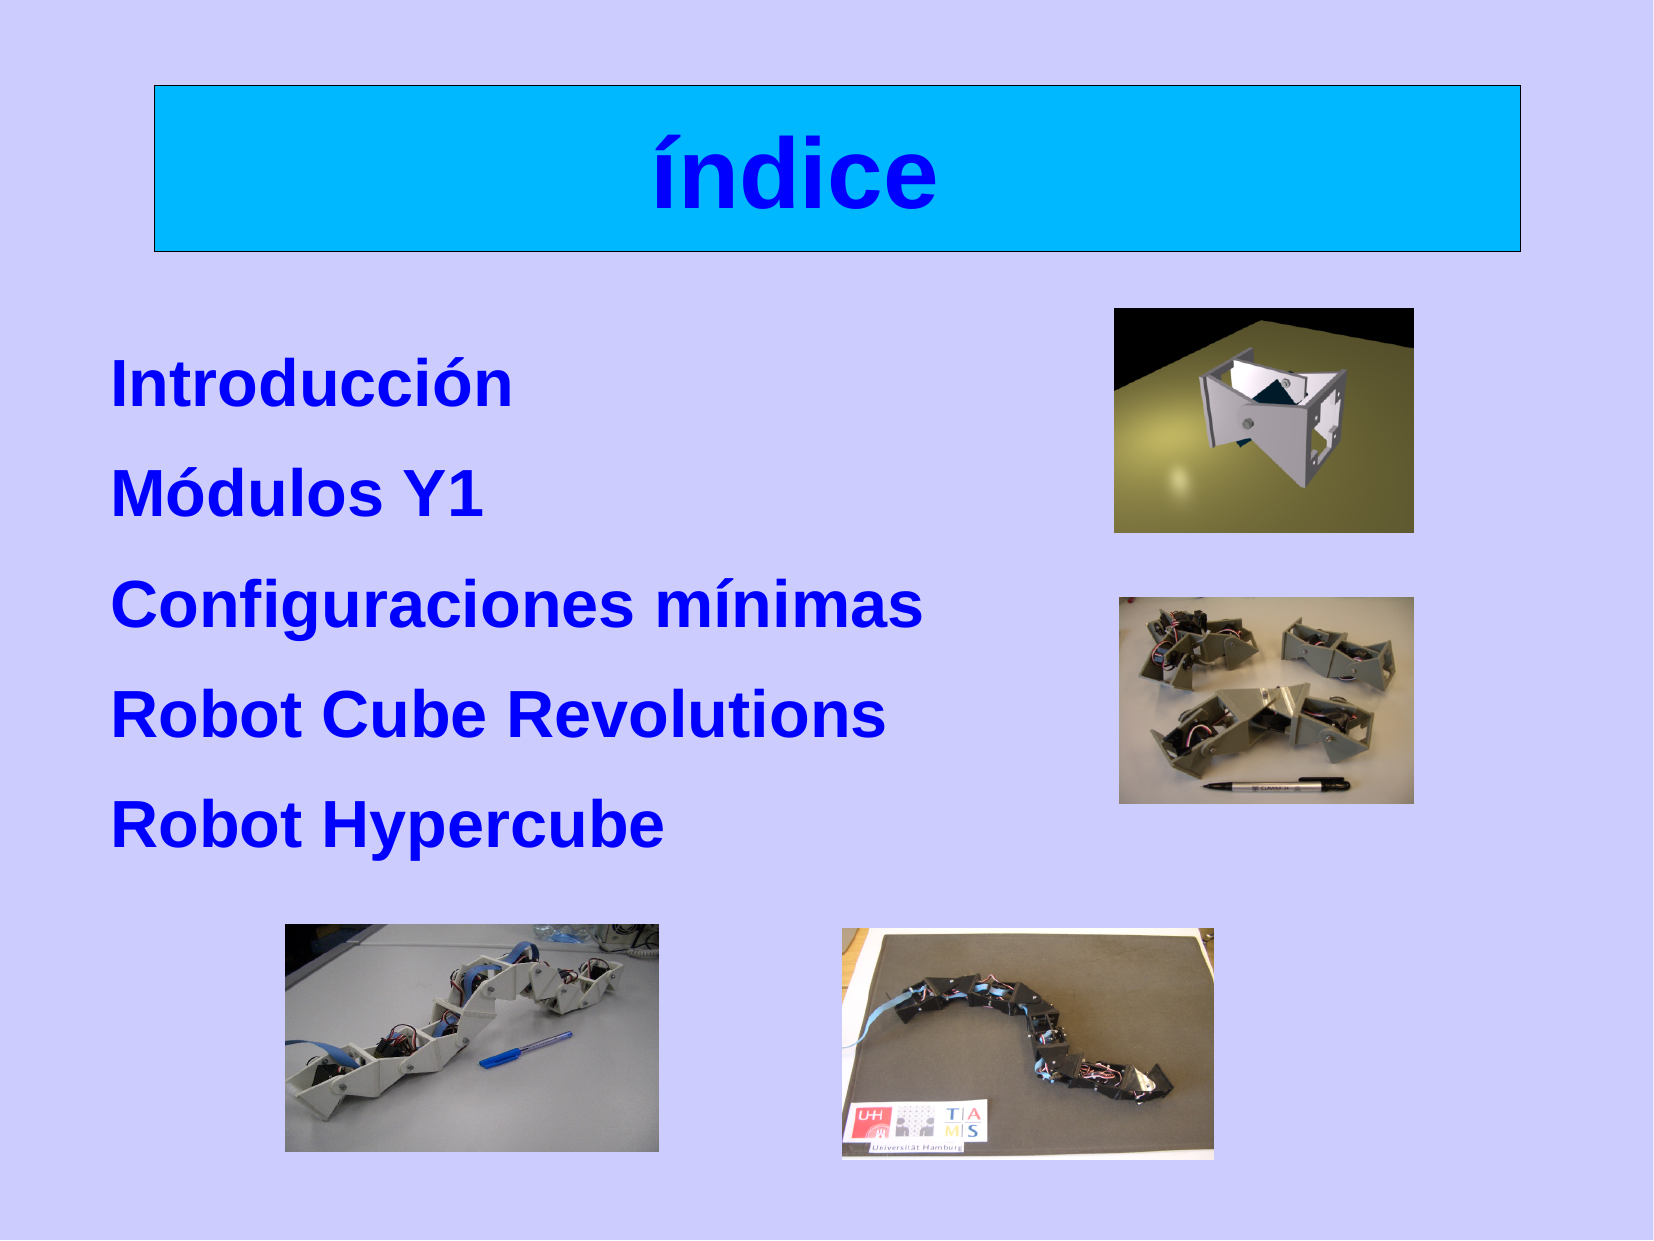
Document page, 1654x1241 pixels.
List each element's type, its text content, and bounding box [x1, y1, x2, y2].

text_box índice [650, 118, 1084, 230]
picture [1119, 597, 1414, 804]
picture [842, 928, 1214, 1160]
text_box [154, 85, 1521, 252]
text_box Introducción Módulos Y1 Configuraciones mínimas Robot Cube Revolutions Robot Hypercube [92, 346, 1604, 1029]
picture [1114, 308, 1414, 533]
picture [285, 924, 659, 1152]
